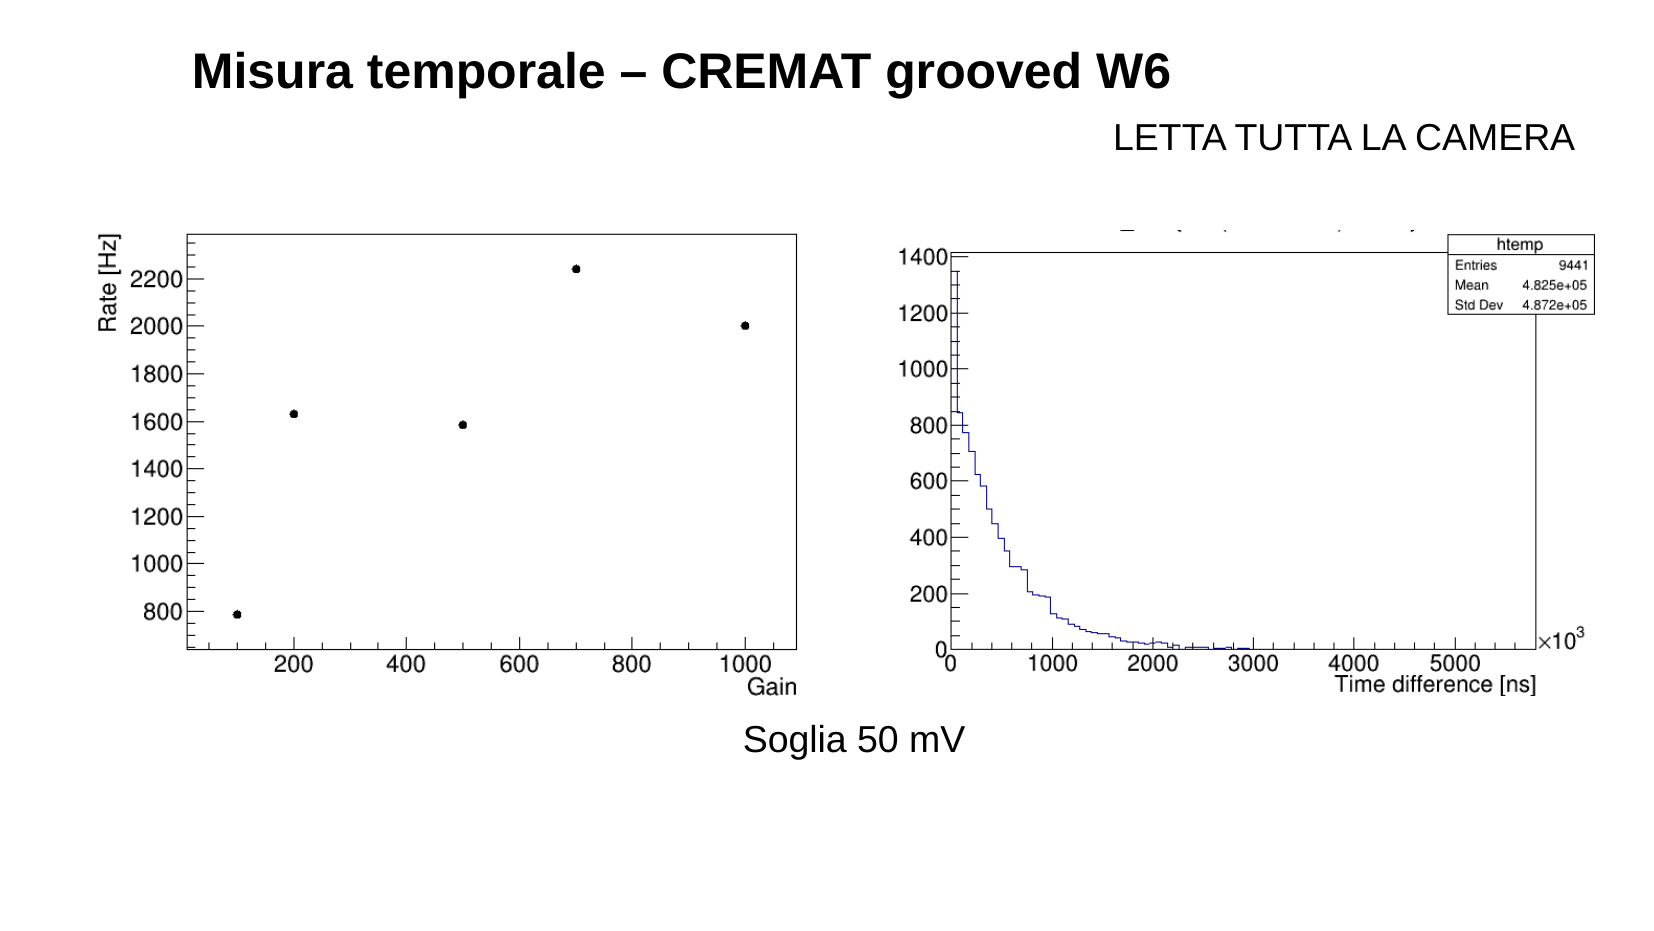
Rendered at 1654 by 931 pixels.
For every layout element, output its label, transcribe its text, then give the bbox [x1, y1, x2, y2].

picture [94, 224, 808, 697]
picture [893, 230, 1595, 696]
text_box Misura temporale – CREMAT grooved W6 [177, 35, 1489, 162]
text_box LETTA TUTTA LA CAMERA [1098, 108, 1591, 166]
text_box Soglia 50 mV [728, 710, 981, 768]
